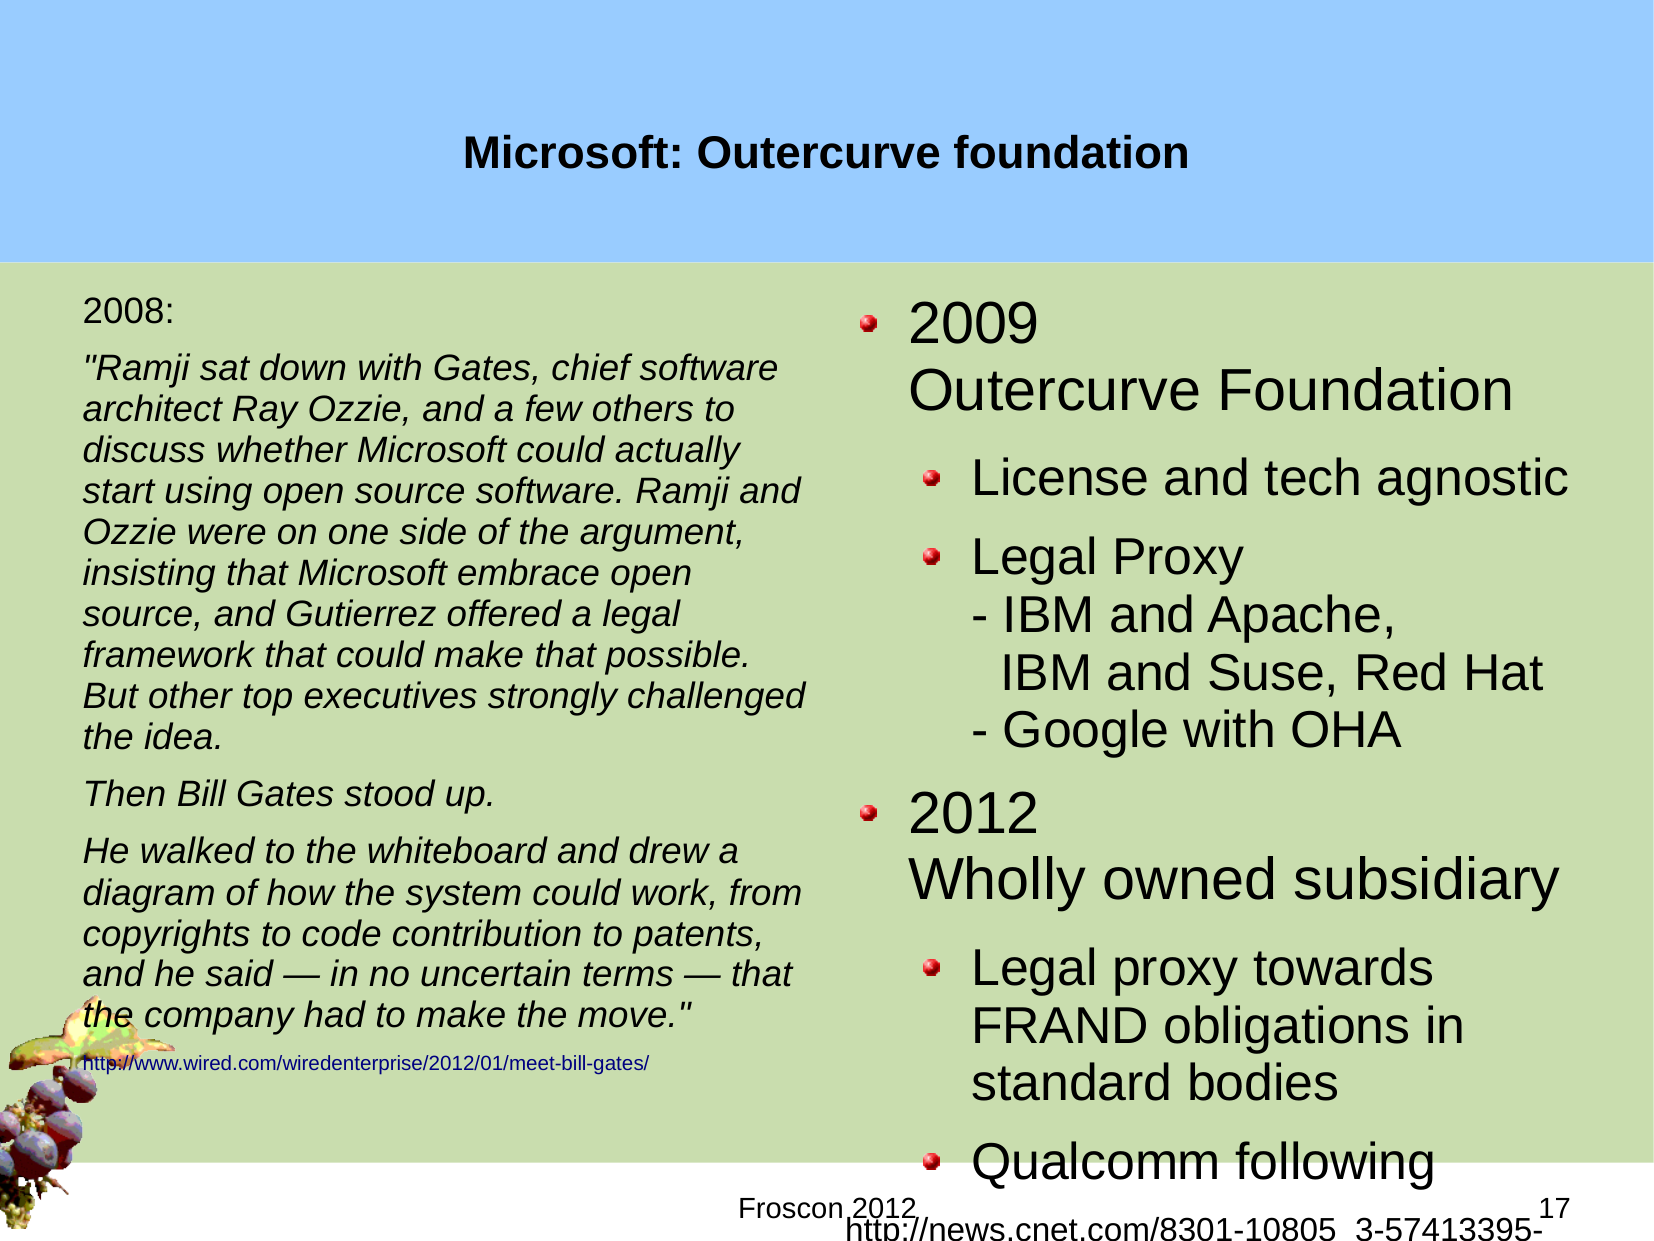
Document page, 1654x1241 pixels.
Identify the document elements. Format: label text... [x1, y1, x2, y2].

list 2008: "Ramji sat down with Gates, chief software architect Ray Ozzie, and a few others to discuss whether Microsoft could actually start using open source software. Ramji and Ozzie were on one side of the argument, insisting that Microsoft embrace open source, and Gutierrez offered a legal framework that could make that possible. But other top executives strongly challenged the idea. Then Bill Gates stood up. He walked to the whiteboard and drew a diagram of how the system could work, from copyrights to code contribution to patents, and he said — in no uncertain terms — that the company had to make the move." http://www.wired.com/wiredenterprise/2012/01/meet-bill-gates/ [82, 290, 809, 1109]
title Microsoft: Outercurve foundation [82, 49, 1571, 257]
picture [0, 990, 188, 1229]
list 2009 Outercurve Foundation License and tech agnostic Legal Proxy - IBM and Apache, IBM and Suse, Red Hat - Google with OHA 2012 Wholly owned subsidiary Legal proxy towards FRAND obligations in standard bodies Qualcomm following http://news.cnet.com/8301-10805_3-57413395-75/microsoft-folds-interoperability-team-into-open-source-subsidiary/ [845, 290, 1572, 1241]
